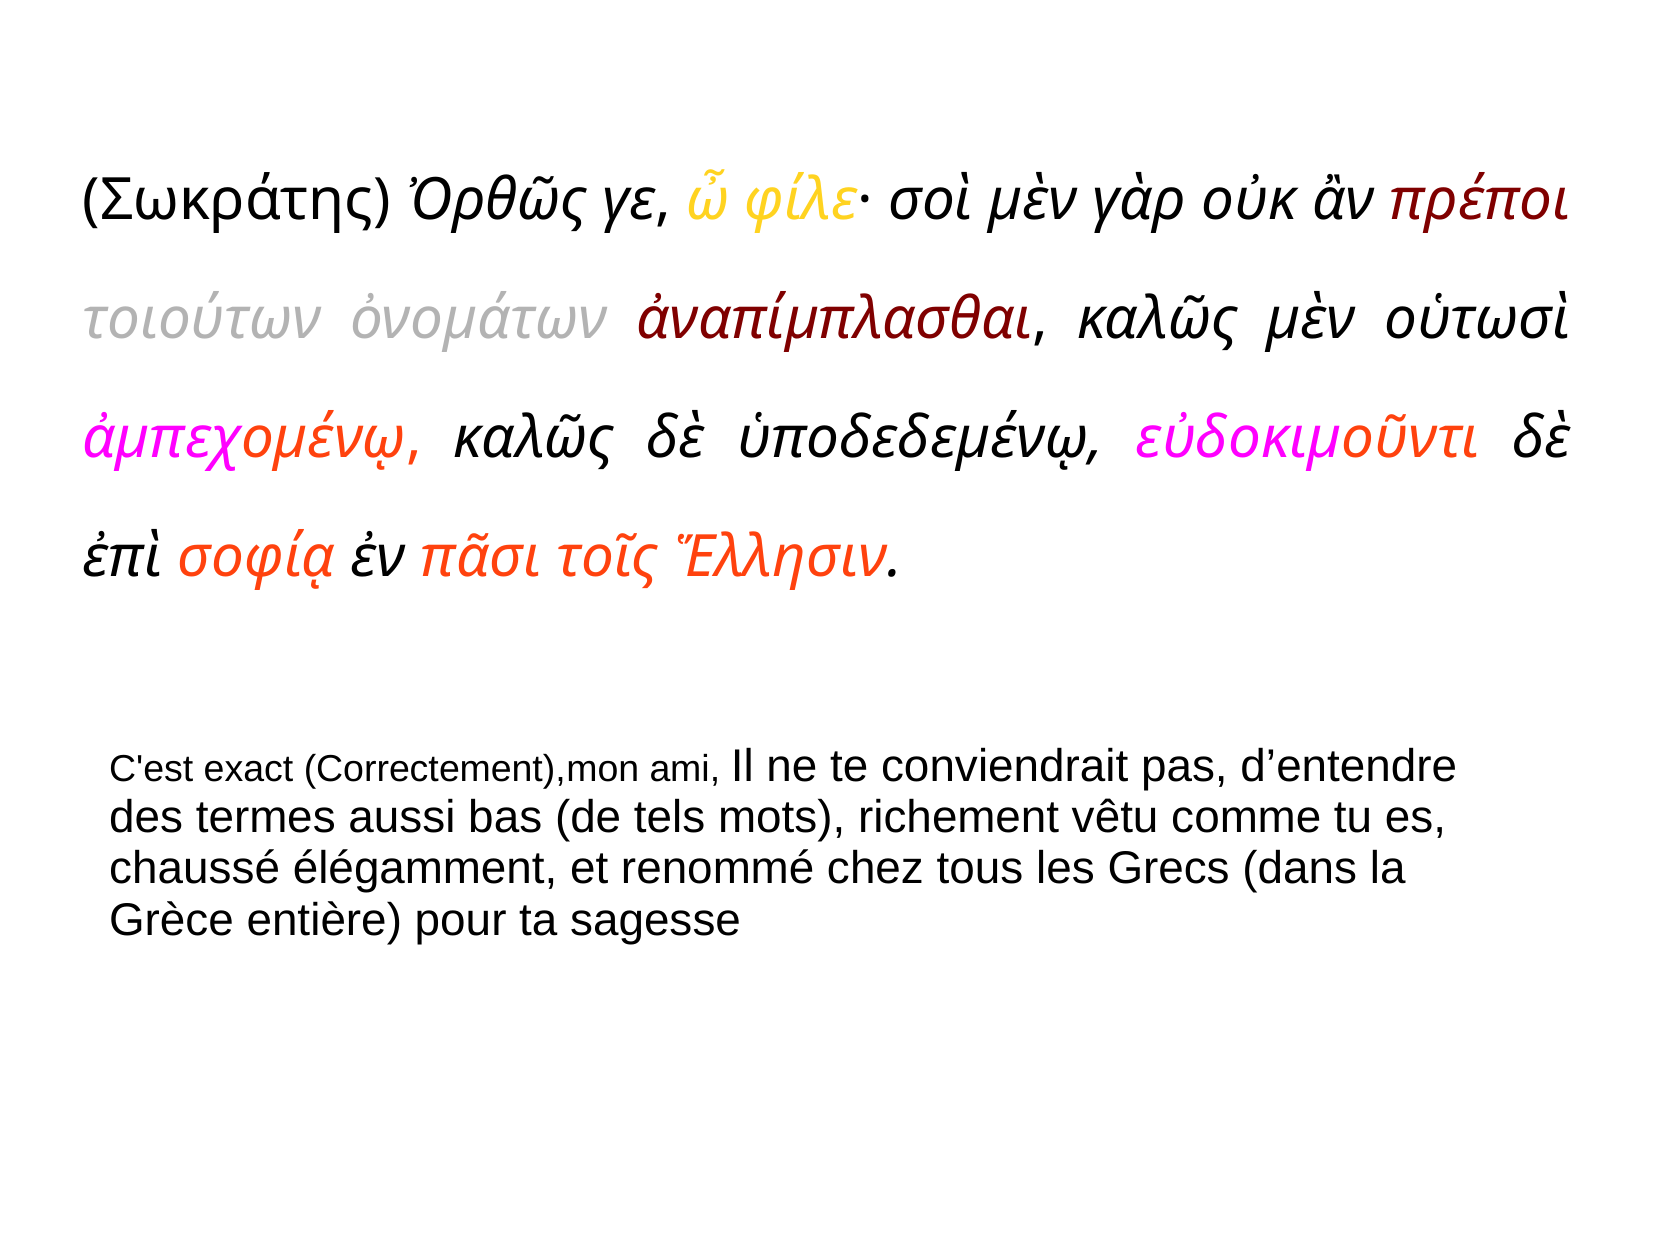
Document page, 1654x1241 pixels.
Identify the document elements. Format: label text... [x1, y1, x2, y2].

text_box C'est exact (Correctement),mon ami, Il ne te conviendrait pas, d’entendre des termes aussi bas (de tels mots), richement vêtu comme tu es, chaussé élégamment, et renommé chez tous les Grecs (dans la Grèce entière) pour ta sagesse [94, 732, 1489, 952]
list (Σωκράτης) Ὀρθῶς γε, ὦ φίλε· σοὶ μὲν γὰρ οὐκ ἂν πρέποι τοιούτων ὀνομάτων ἀναπίμπλασθαι, καλῶς μὲν οὑτωσὶ ἀμπεχομένῳ, καλῶς δὲ ὑποδεδεμένῳ, εὐδοκιμοῦντι δὲ ἐπὶ σοφίᾳ ἐν πᾶσι τοῖς Ἕλλησιν. [82, 118, 1571, 1109]
